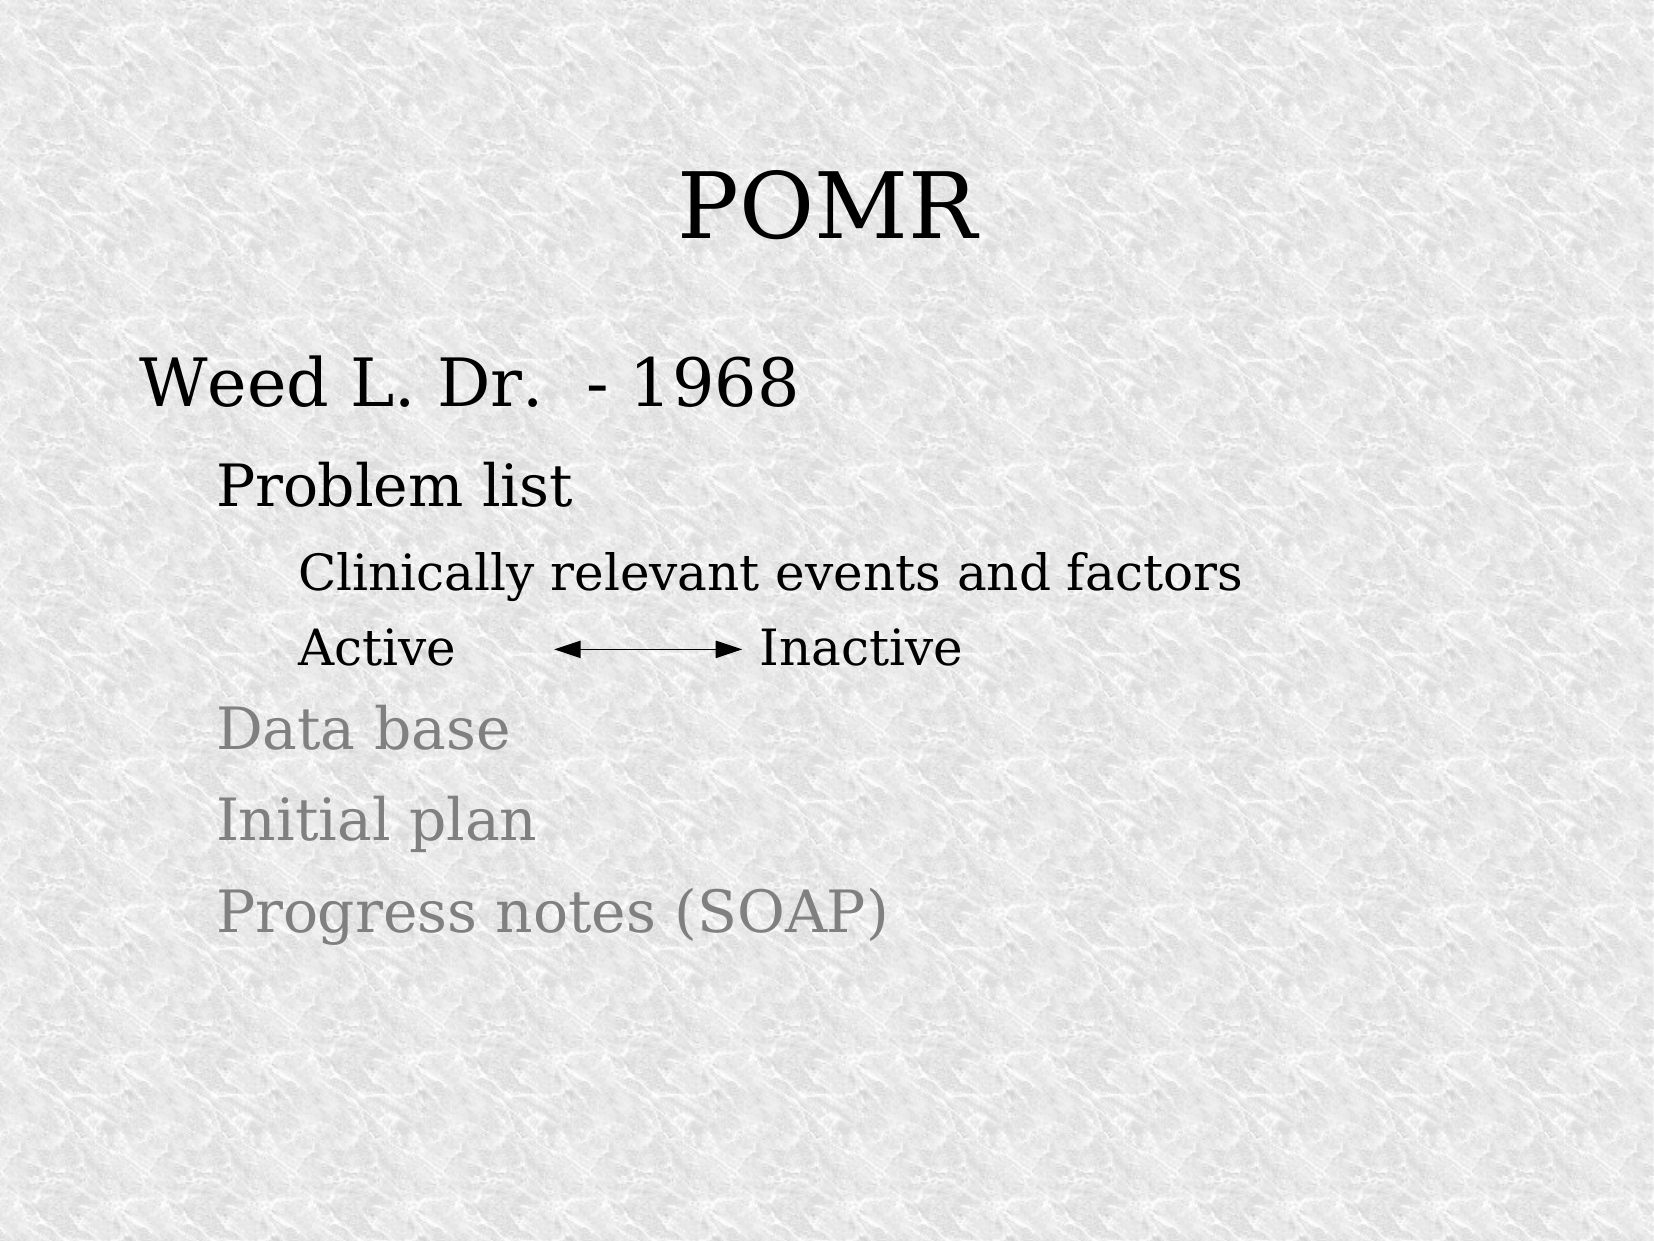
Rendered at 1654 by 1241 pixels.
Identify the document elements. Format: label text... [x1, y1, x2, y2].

list Weed L. Dr. - 1968 Problem list Clinically relevant events and factors Active Inactive Data base Initial plan Progress notes (SOAP) [121, 344, 1534, 1127]
picture [0, 0, 1654, 1241]
title POMR [121, 102, 1534, 311]
